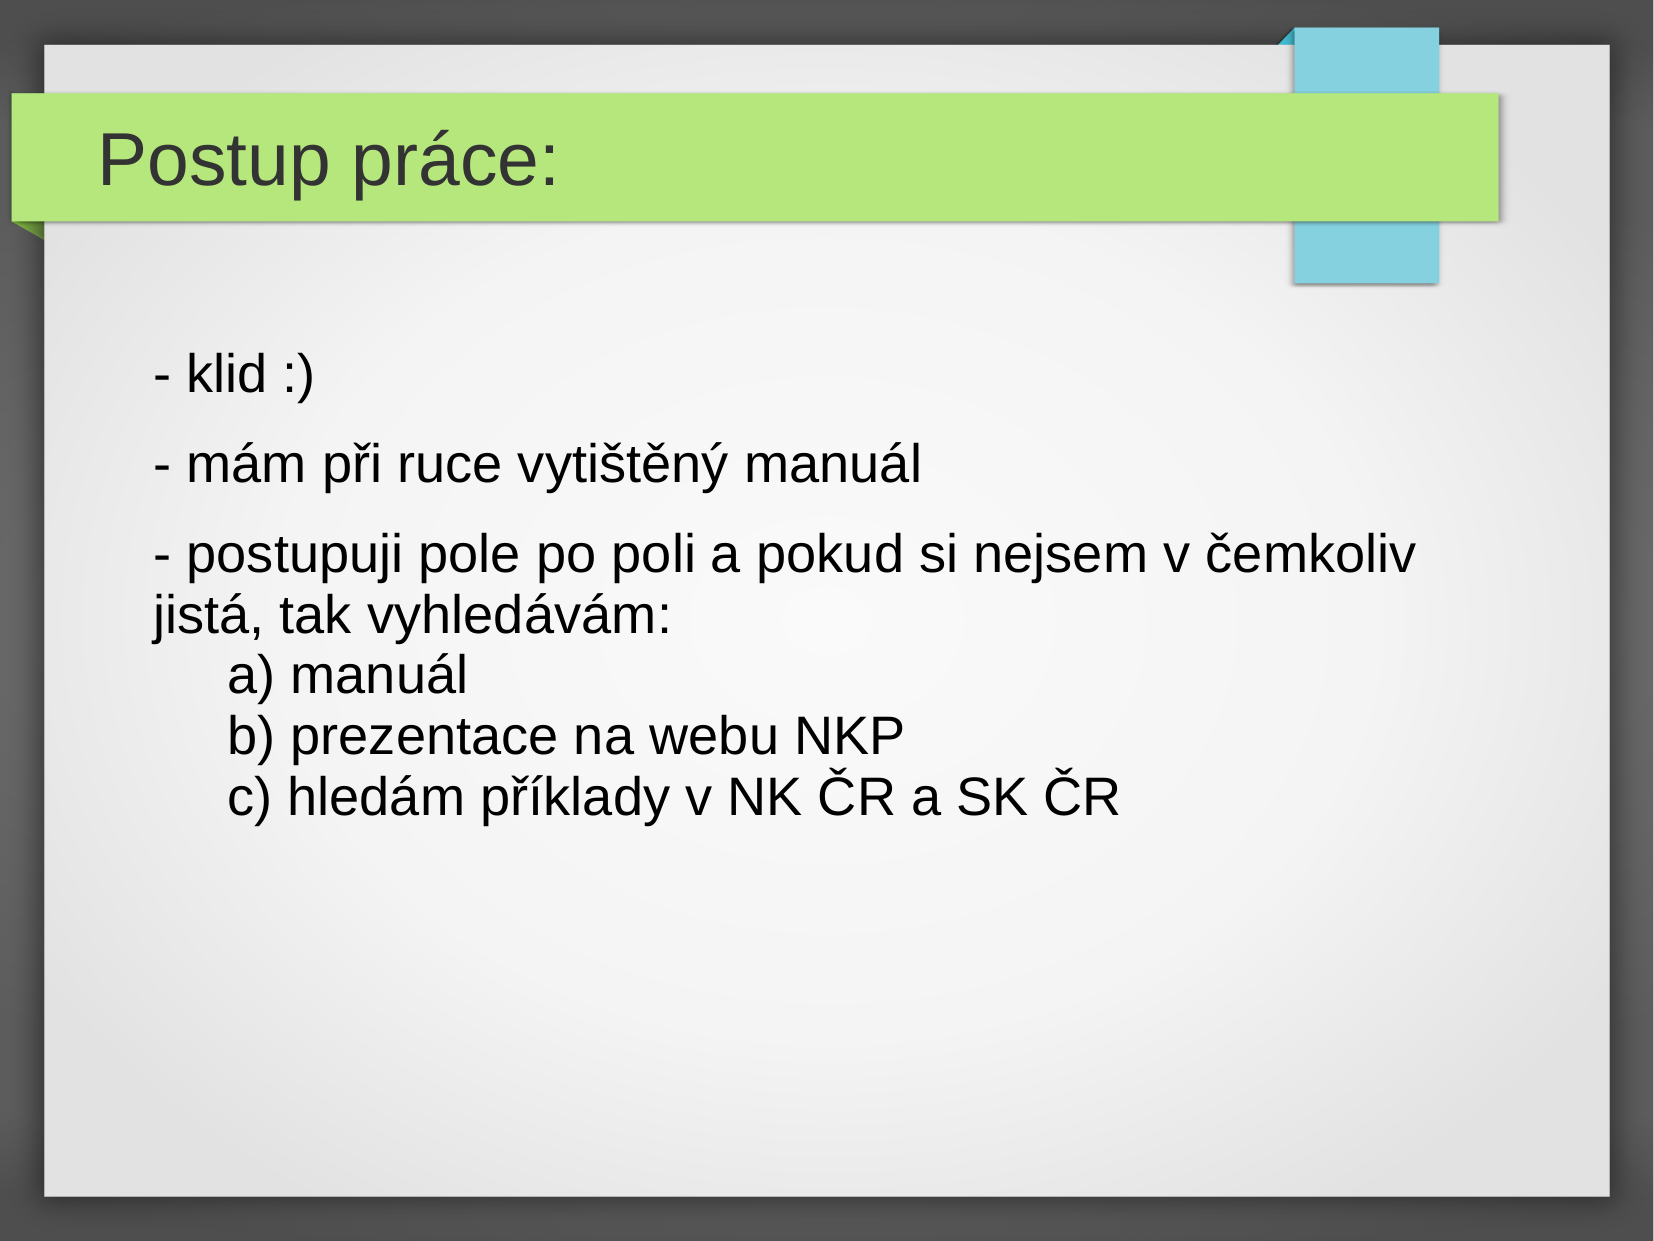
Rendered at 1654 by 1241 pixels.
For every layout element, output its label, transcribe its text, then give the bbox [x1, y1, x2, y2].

picture [0, 0, 1654, 1241]
title Postup práce: [70, 106, 1229, 213]
list - klid :) - mám při ruce vytištěný manuál - postupuji pole po poli a pokud si nejsem v čemkoliv jistá, tak vyhledávám: a) manuál b) prezentace na webu NKP c) hledám příklady v NK ČR a SK ČR [82, 343, 1538, 1063]
